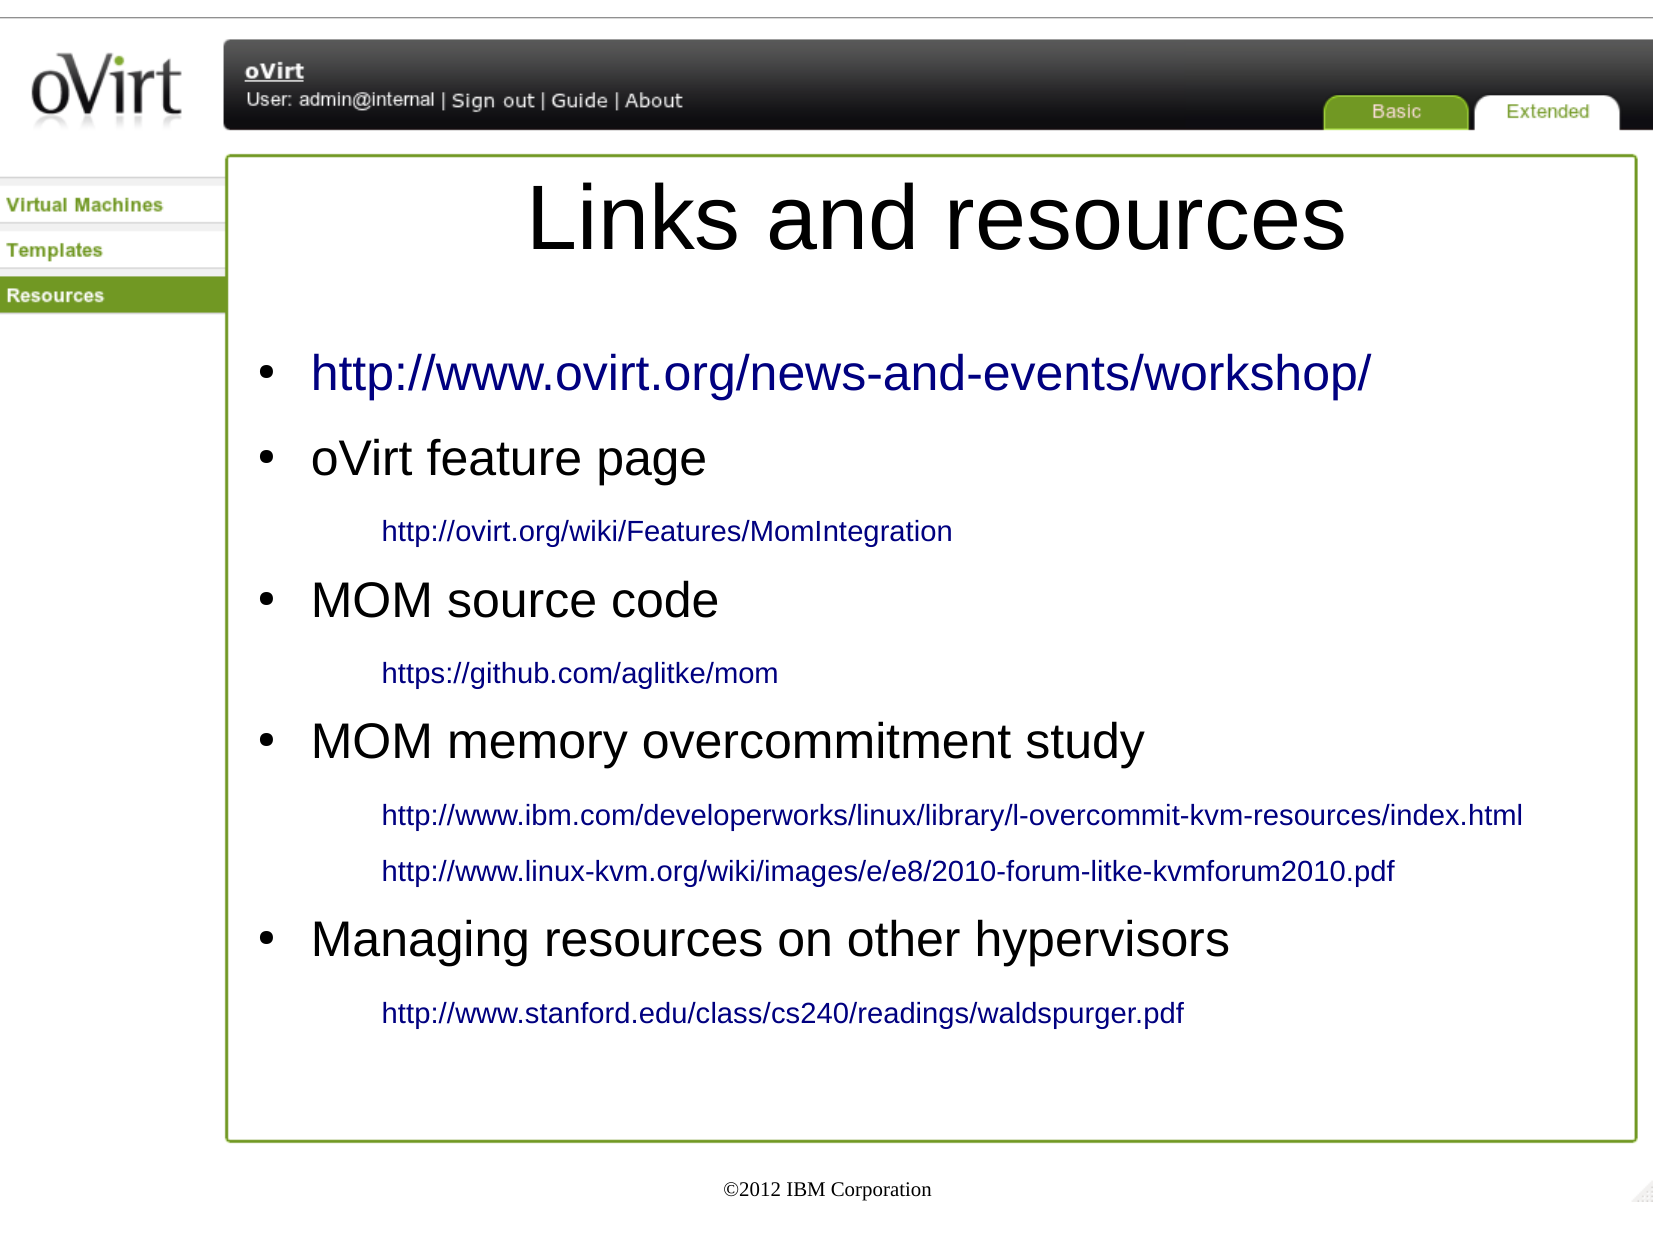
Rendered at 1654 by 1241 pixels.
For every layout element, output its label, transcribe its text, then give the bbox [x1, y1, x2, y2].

picture [0, 17, 1653, 1202]
title Links and resources [240, 114, 1636, 322]
list http://www.ovirt.org/news-and-events/workshop/ oVirt feature page http://ovirt.org/wiki/Features/MomIntegration MOM source code https://github.com/aglitke/mom MOM memory overcommitment study http://www.ibm.com/developerworks/linux/library/l-overcommit-kvm-resources/index.html http://www.linux-kvm.org/wiki/images/e/e8/2010-forum-litke-kvmforum2010.pdf Managing resources on other hypervisors http://www.stanford.edu/class/cs240/readings/waldspurger.pdf [240, 345, 1571, 1133]
